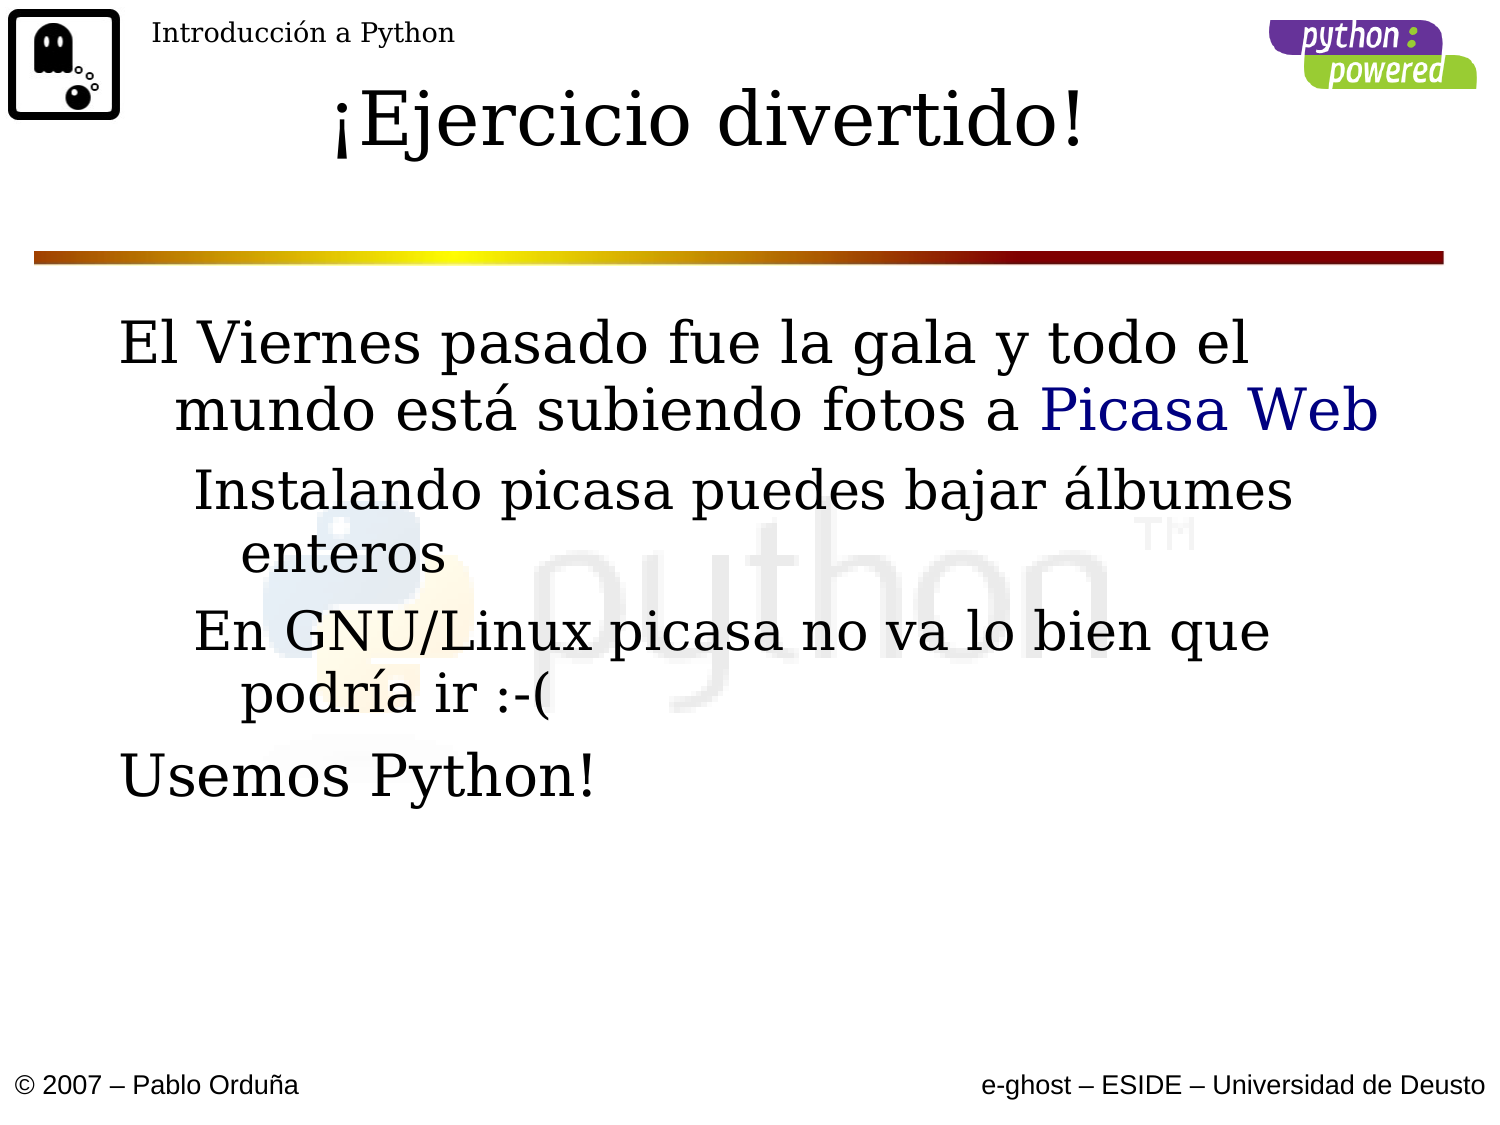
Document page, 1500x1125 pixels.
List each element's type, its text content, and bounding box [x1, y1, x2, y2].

picture [5, 7, 125, 124]
title ¡Ejercicio divertido! [118, 66, 1300, 174]
picture [34, 251, 1447, 266]
list El Viernes pasado fue la gala y todo el mundo está subiendo fotos a Picasa Web Instalando picasa puedes bajar álbumes enteros En GNU/Linux picasa no va lo bien que podría ir :-( Usemos Python! [118, 309, 1394, 990]
picture [1269, 20, 1477, 89]
